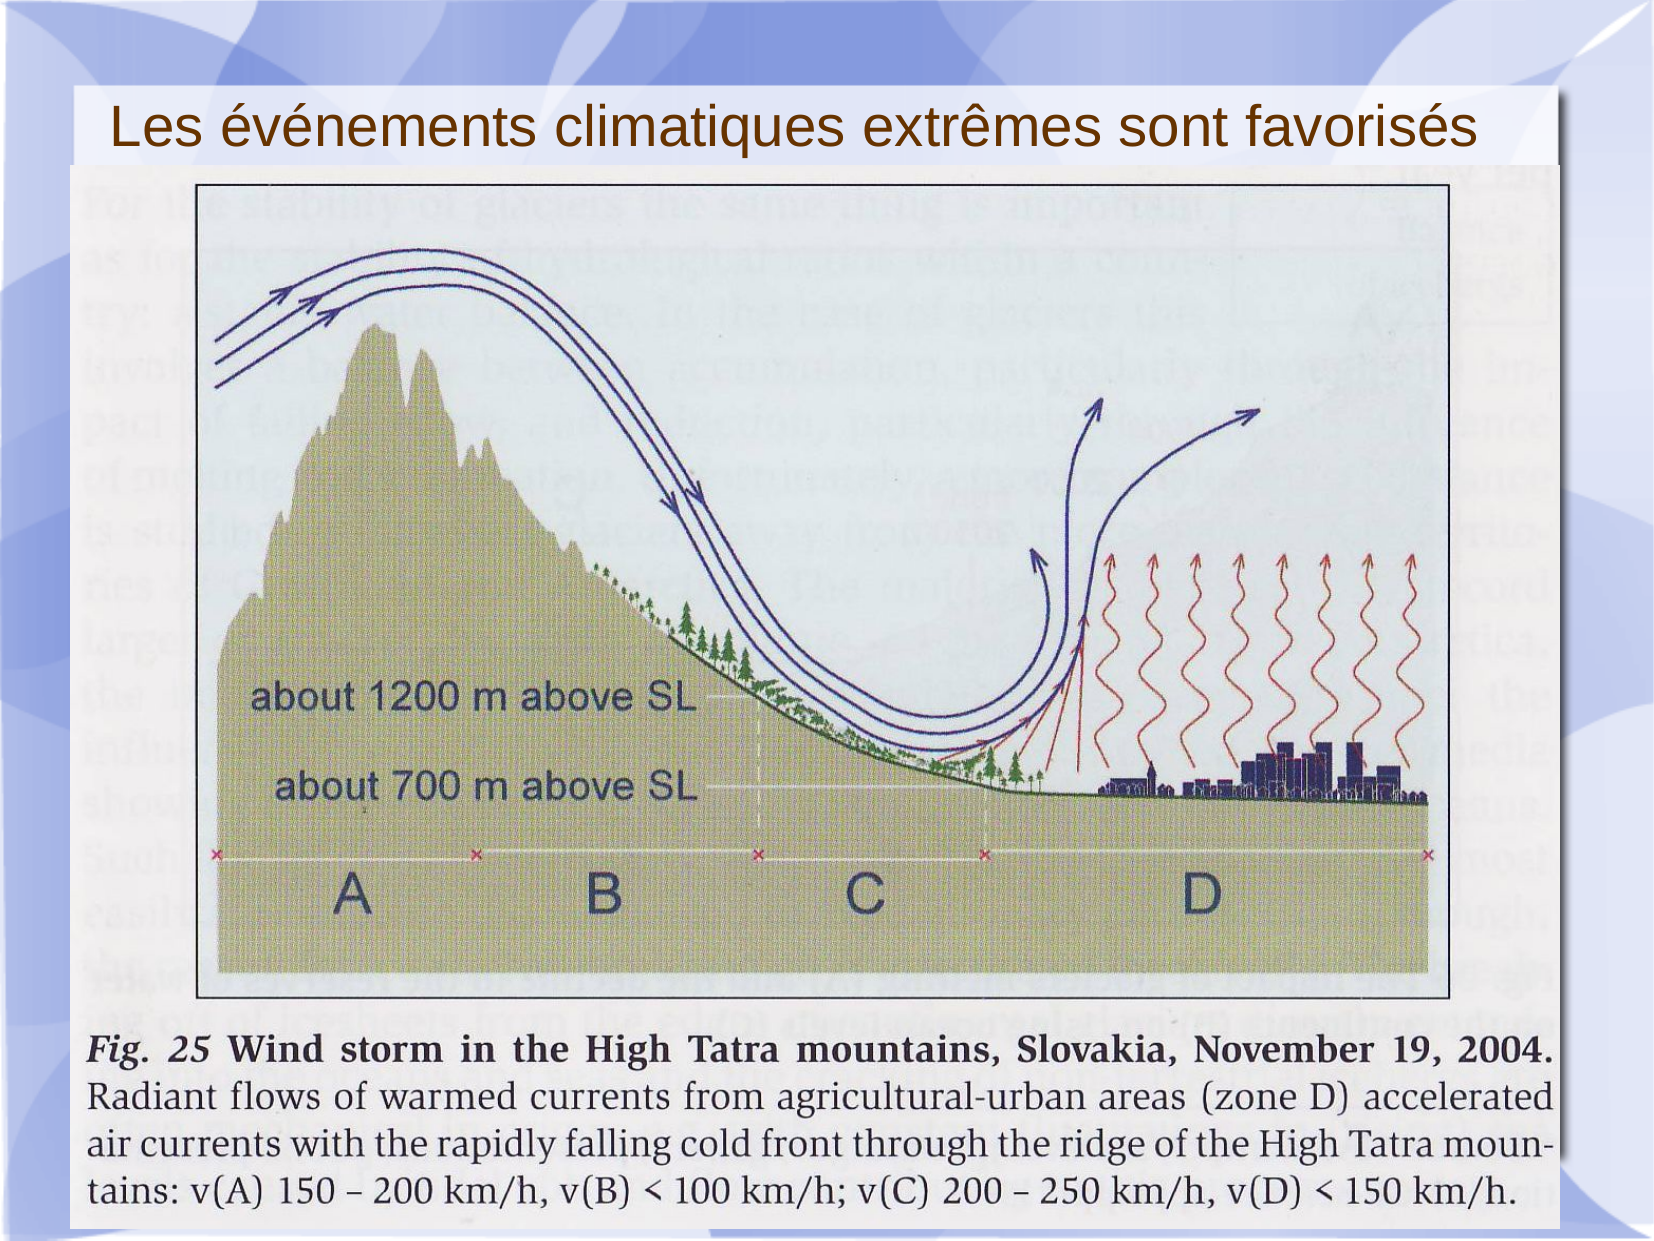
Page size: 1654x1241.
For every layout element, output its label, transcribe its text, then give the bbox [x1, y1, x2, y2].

picture [0, 0, 1654, 1241]
text_box Les événements climatiques extrêmes sont favorisés [95, 82, 1512, 163]
